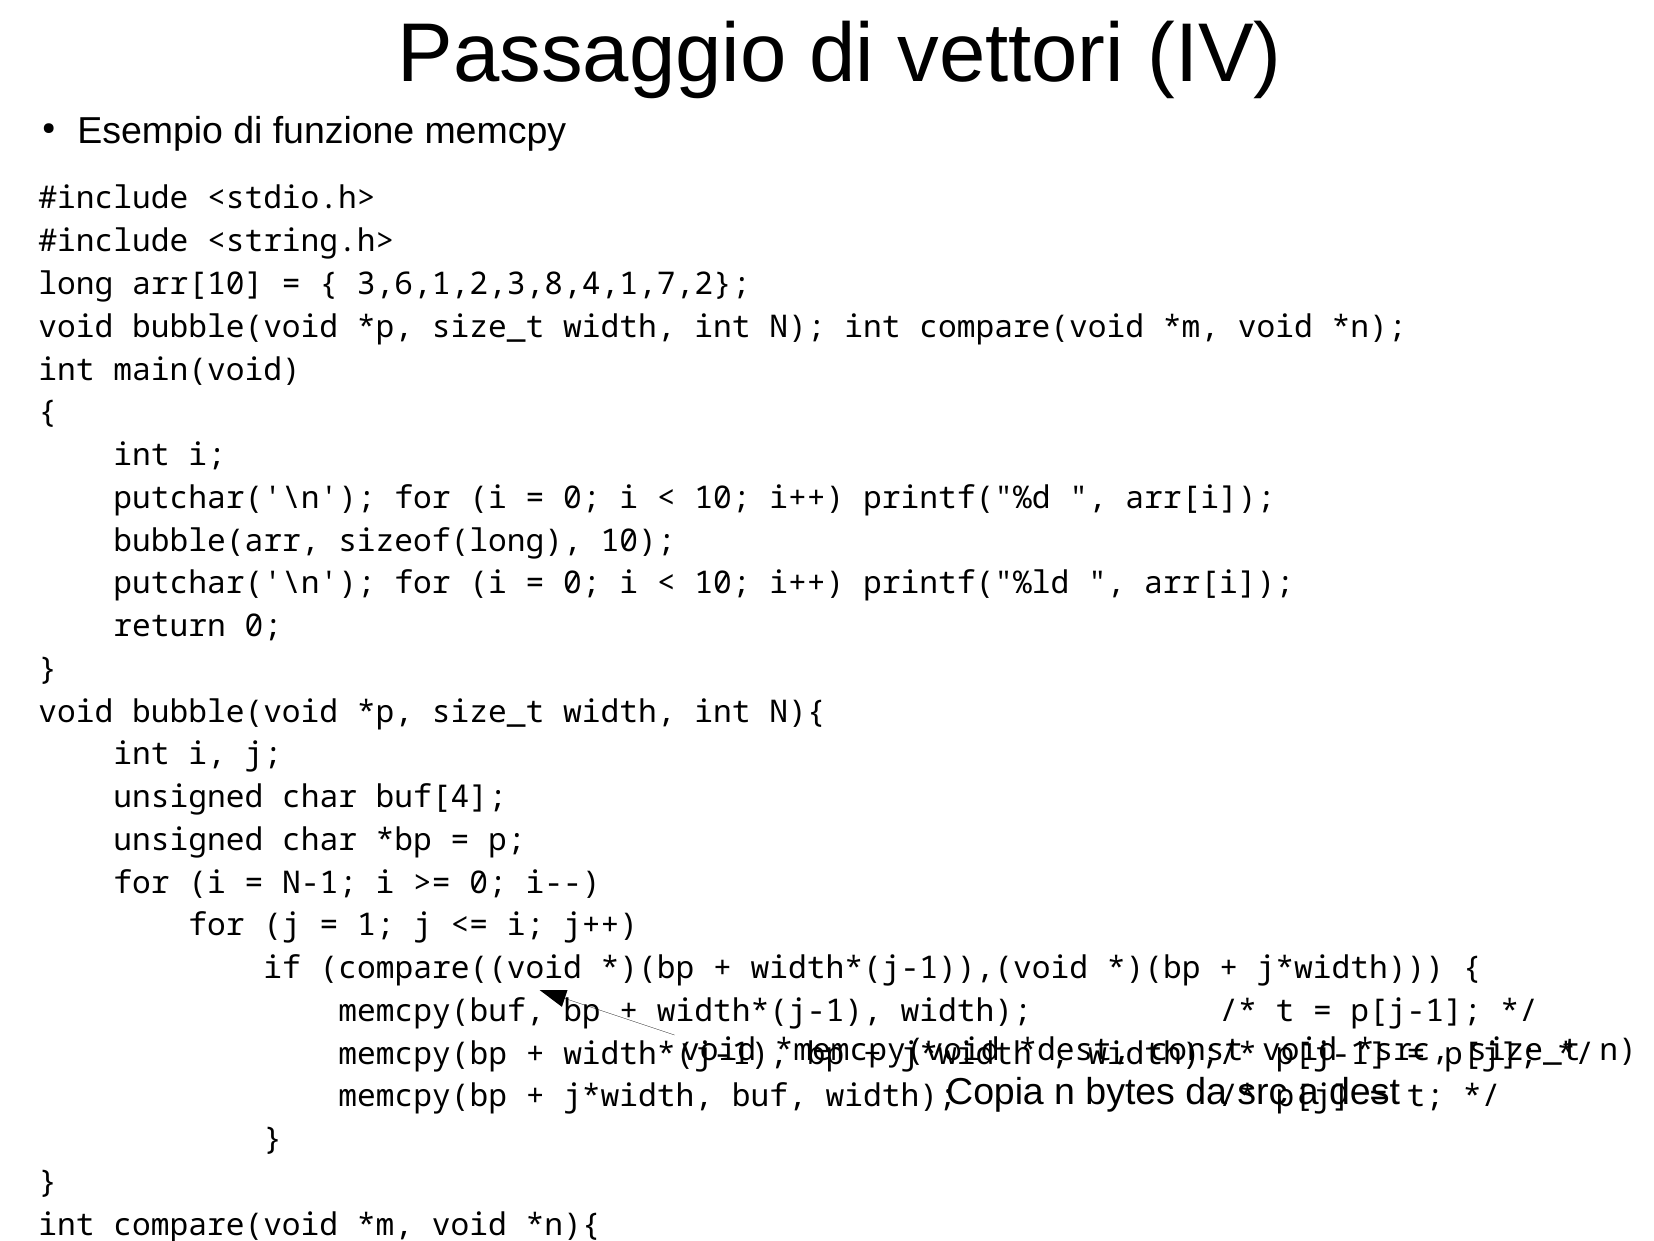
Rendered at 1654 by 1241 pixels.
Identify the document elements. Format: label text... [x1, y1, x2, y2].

title Passaggio di vettori (IV) [30, 0, 1621, 157]
text_box Esempio di funzione memcpy [27, 101, 1048, 159]
text_box #include <stdio.h> #include <string.h> long arr[10] = { 3,6,1,2,3,8,4,1,7,2}; void bubble(void *p, size_t width, int N); int compare(void *m, void *n); int main(void) { int i; putchar('\n'); for (i = 0; i < 10; i++) printf("%d ", arr[i]); bubble(arr, sizeof(long), 10); putchar('\n'); for (i = 0; i < 10; i++) printf("%ld ", arr[i]); return 0; } void bubble(void *p, size_t width, int N){ int i, j; unsigned char buf[4]; unsigned char *bp = p; for (i = N-1; i >= 0; i--) for (j = 1; j <= i; j++) if (compare((void *)(bp + width*(j-1)),(void *)(bp + j*width))) { memcpy(buf, bp + width*(j-1), width); /* t = p[j-1]; */ memcpy(bp + width*(j-1), bp + j*width , width);/* p[j-1] = p[j]; */ memcpy(bp + j*width, buf, width); /* p[j] = t; */ } } int compare(void *m, void *n){ long *m1, *n1; m1 = (long *)m; n1 = (long *)n; return (*m1 > *n1); } [23, 168, 1629, 1230]
text_box void *memcpy(void *dest, const void *src, size_t n) Copia n bytes da src a dest [666, 1020, 1654, 1114]
